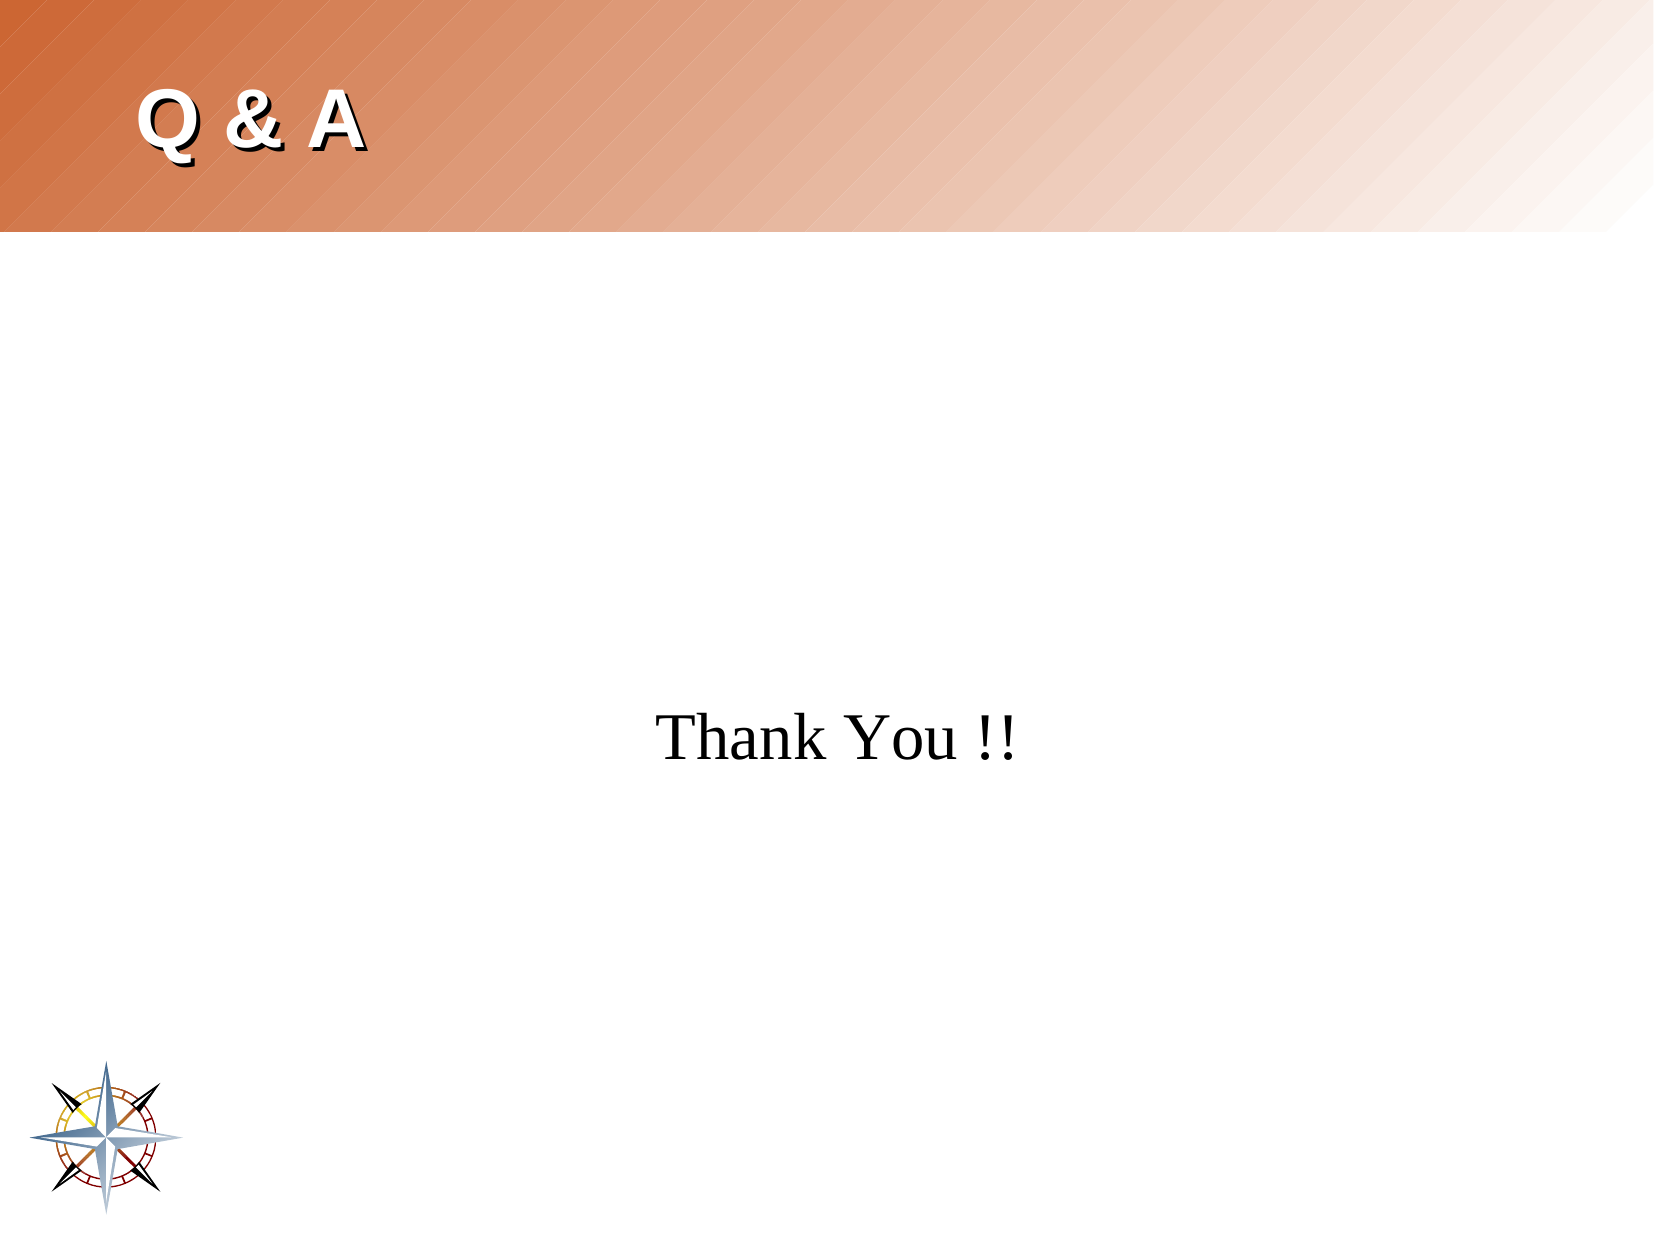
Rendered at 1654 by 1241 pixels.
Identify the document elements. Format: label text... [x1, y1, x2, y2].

subtitle Thank You !! [258, 351, 1418, 1123]
title Q & A [135, 0, 1422, 238]
